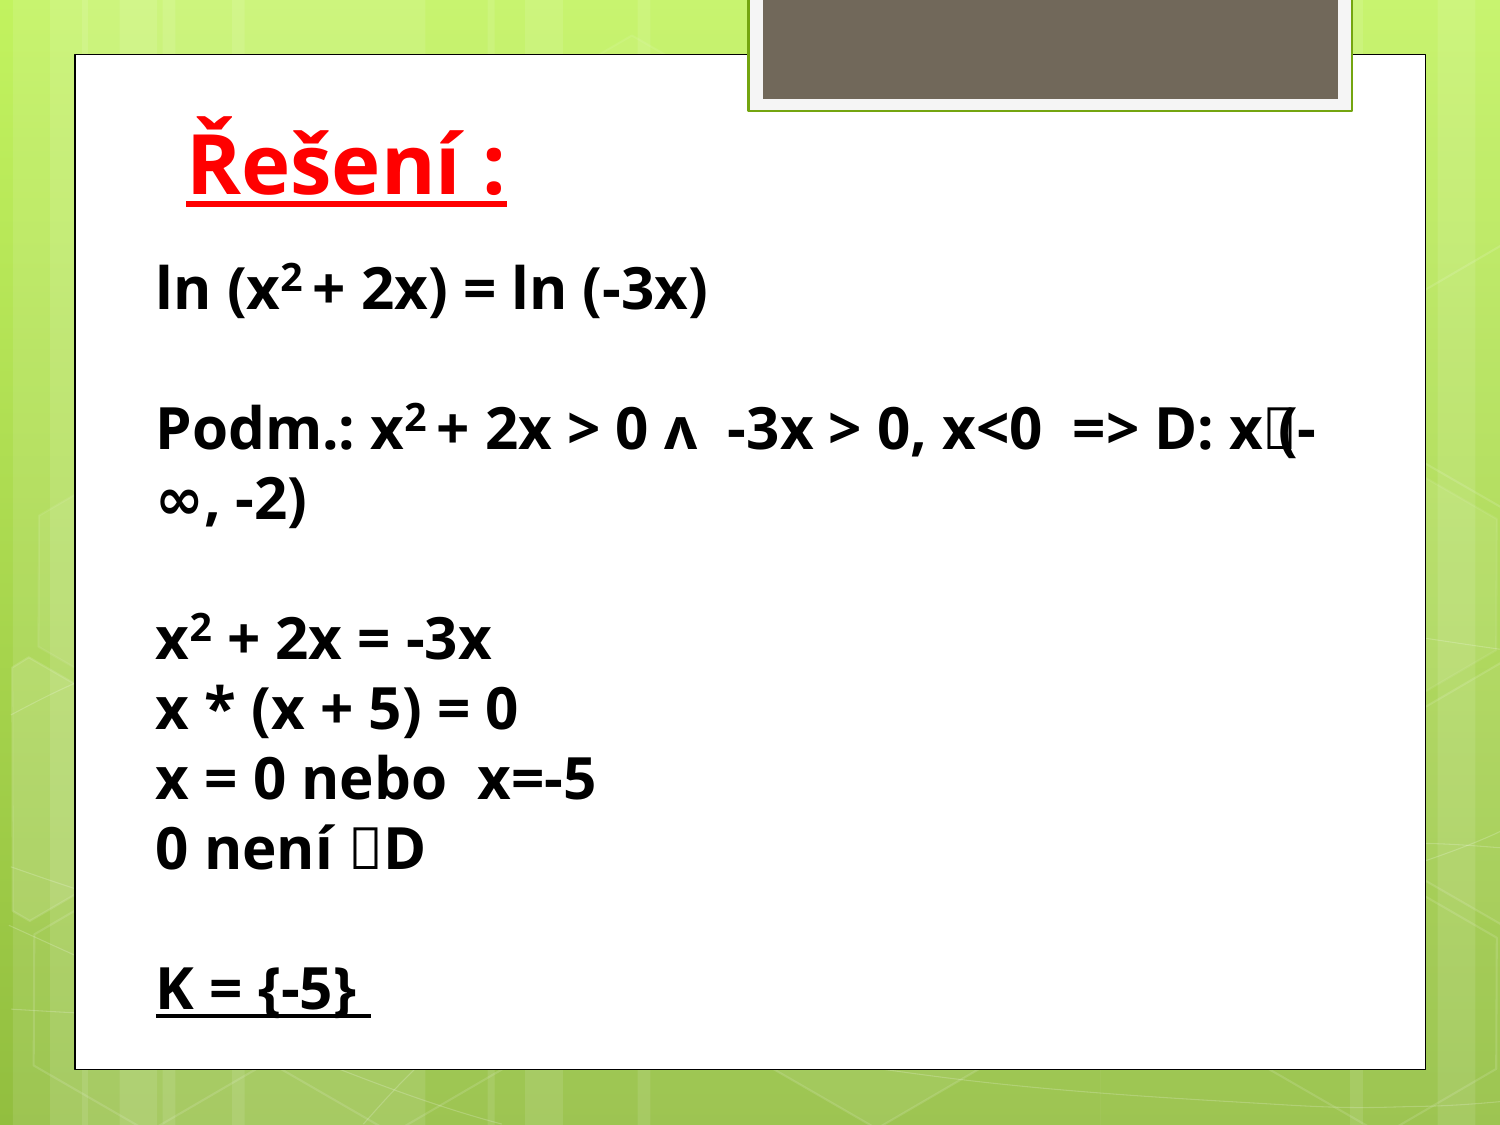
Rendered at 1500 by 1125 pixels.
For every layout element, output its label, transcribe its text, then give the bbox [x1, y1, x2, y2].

title Řešení : [171, 30, 1415, 219]
text_box ln (x2 + 2x) = ln (-3x) Podm.: x2 + 2x > 0 ʌ -3x > 0, x<0 => D: x (-∞, -2) x2 + 2x = -3x x * (x + 5) = 0 x = 0 nebo x=-5 0 není D K = {-5} [141, 244, 1381, 1028]
